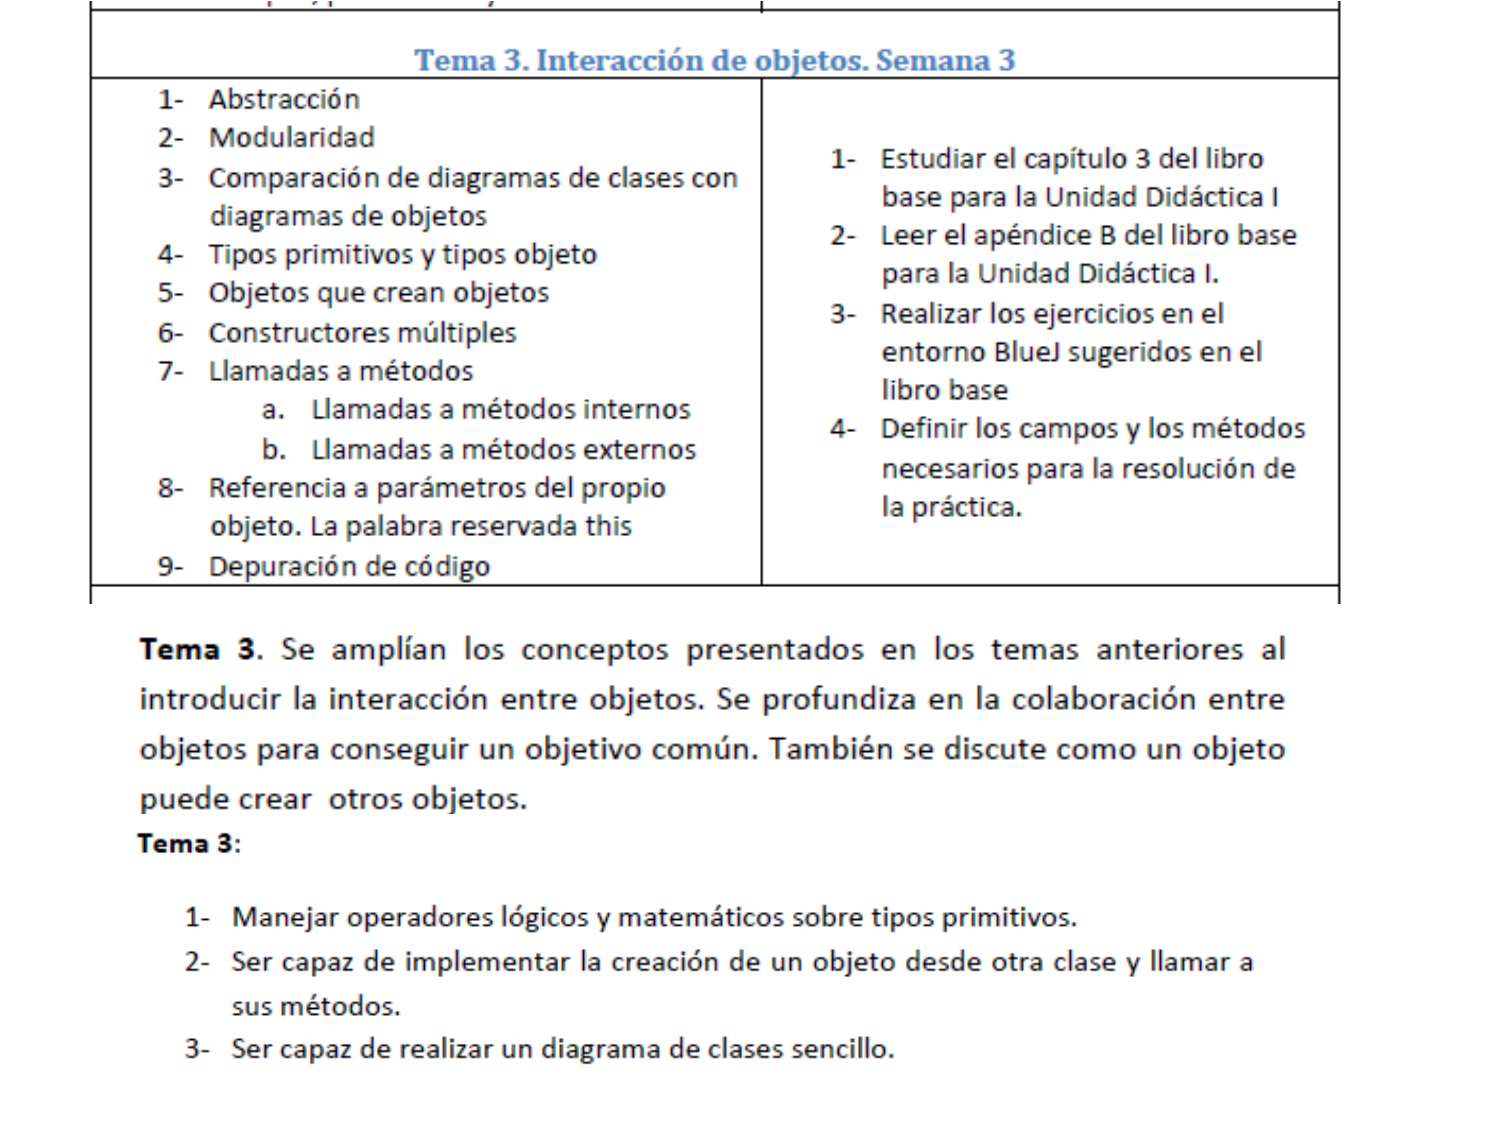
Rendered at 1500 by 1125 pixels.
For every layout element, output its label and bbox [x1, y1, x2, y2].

picture [69, 1, 1360, 604]
picture [123, 621, 1294, 814]
picture [123, 826, 1294, 1099]
